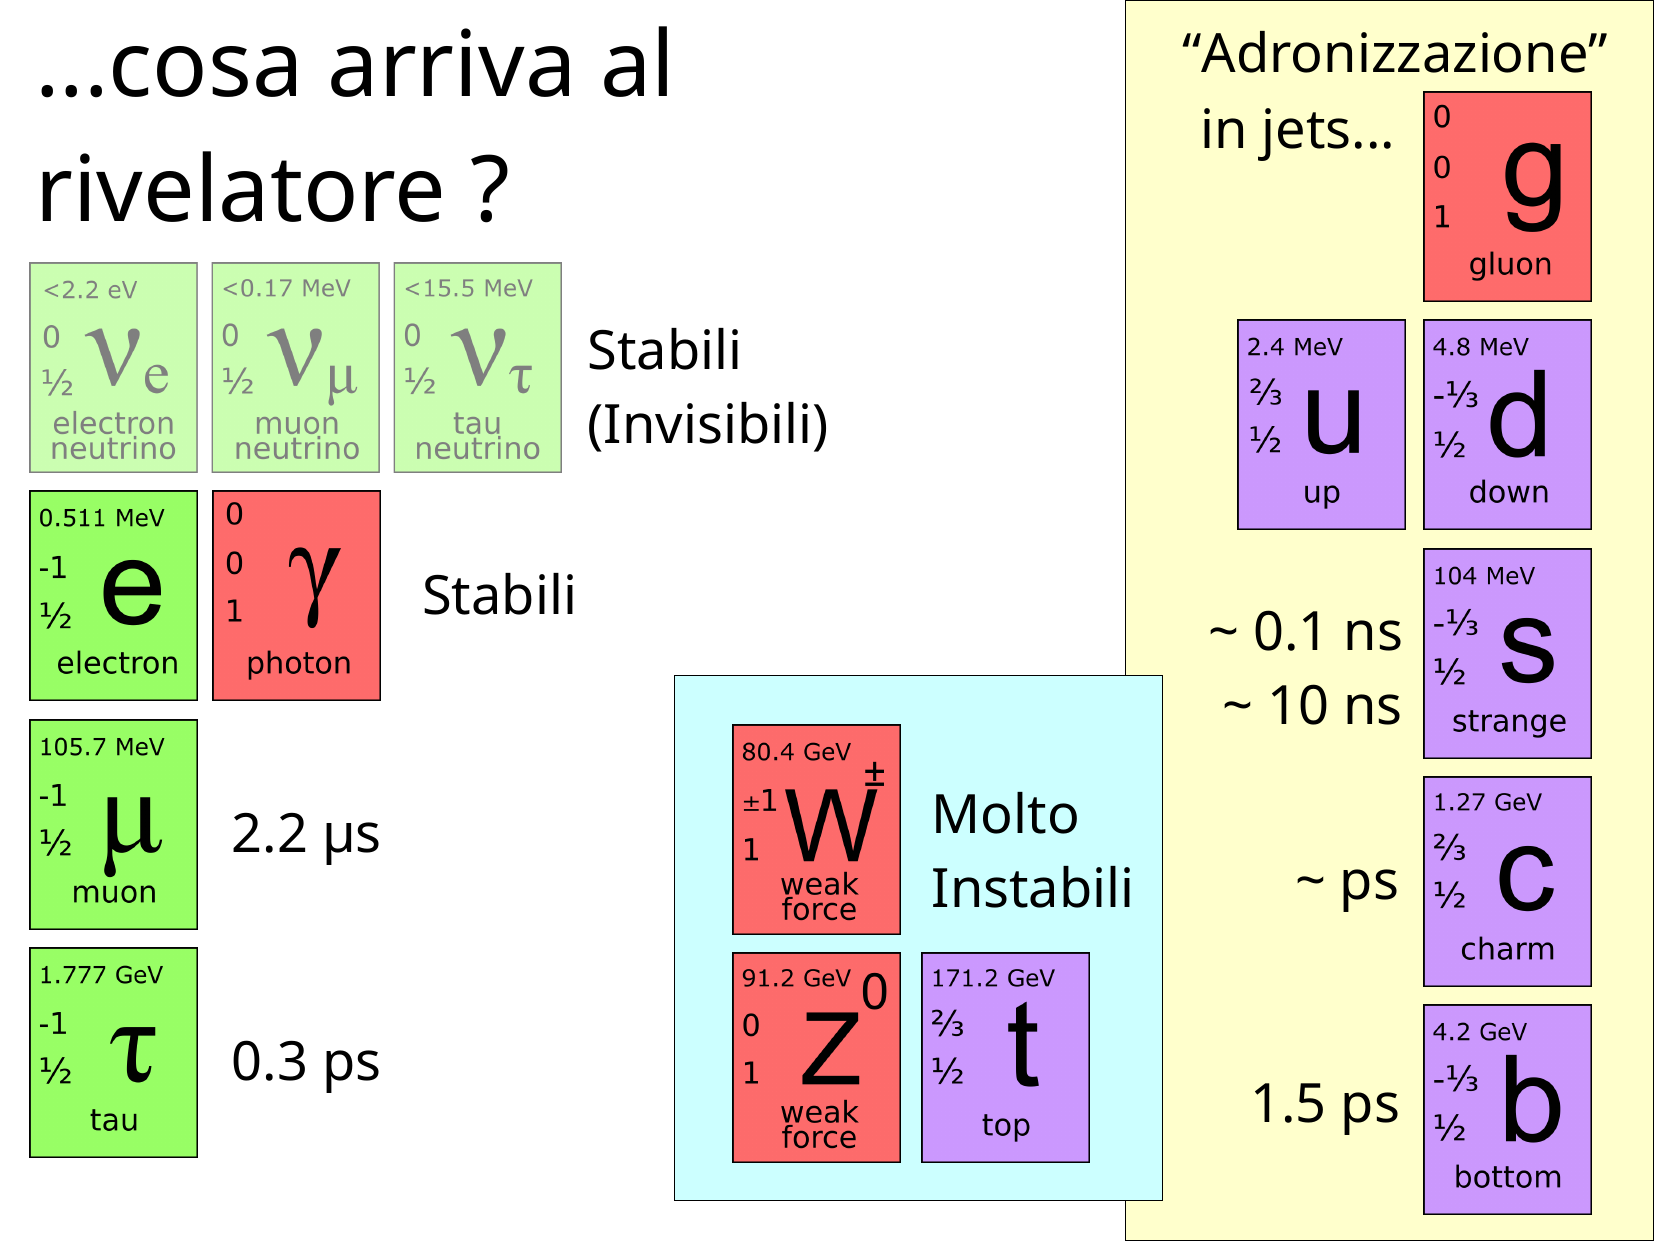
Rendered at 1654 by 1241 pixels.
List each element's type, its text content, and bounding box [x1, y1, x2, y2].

picture [29, 490, 198, 701]
picture [29, 262, 562, 473]
text_box ~ 0.1 ns ~ 10 ns [1193, 584, 1411, 722]
picture [1423, 319, 1592, 530]
text_box Molto Instabili [916, 768, 1143, 905]
text_box 2.2 μs [217, 786, 391, 863]
text_box 0.3 ps [217, 1014, 392, 1091]
text_box in jets... [1185, 83, 1405, 160]
text_box Stabili (Invisibili) [572, 303, 839, 441]
picture [732, 952, 901, 1163]
picture [921, 952, 1090, 1163]
picture [1423, 91, 1592, 302]
picture [1237, 319, 1406, 530]
text_box Stabili [407, 548, 592, 625]
picture [1423, 1004, 1592, 1215]
text_box “Adronizzazione” [1167, 6, 1624, 83]
picture [732, 724, 901, 935]
text_box 1.5 ps [1235, 1057, 1411, 1133]
text_box [674, 0, 1654, 1241]
picture [212, 490, 381, 701]
picture [29, 719, 198, 930]
picture [1423, 548, 1592, 759]
text_box ~ ps [1280, 833, 1411, 910]
picture [1423, 776, 1592, 987]
picture [29, 947, 198, 1158]
title ...cosa arriva al rivelatore ? [35, 19, 1163, 227]
